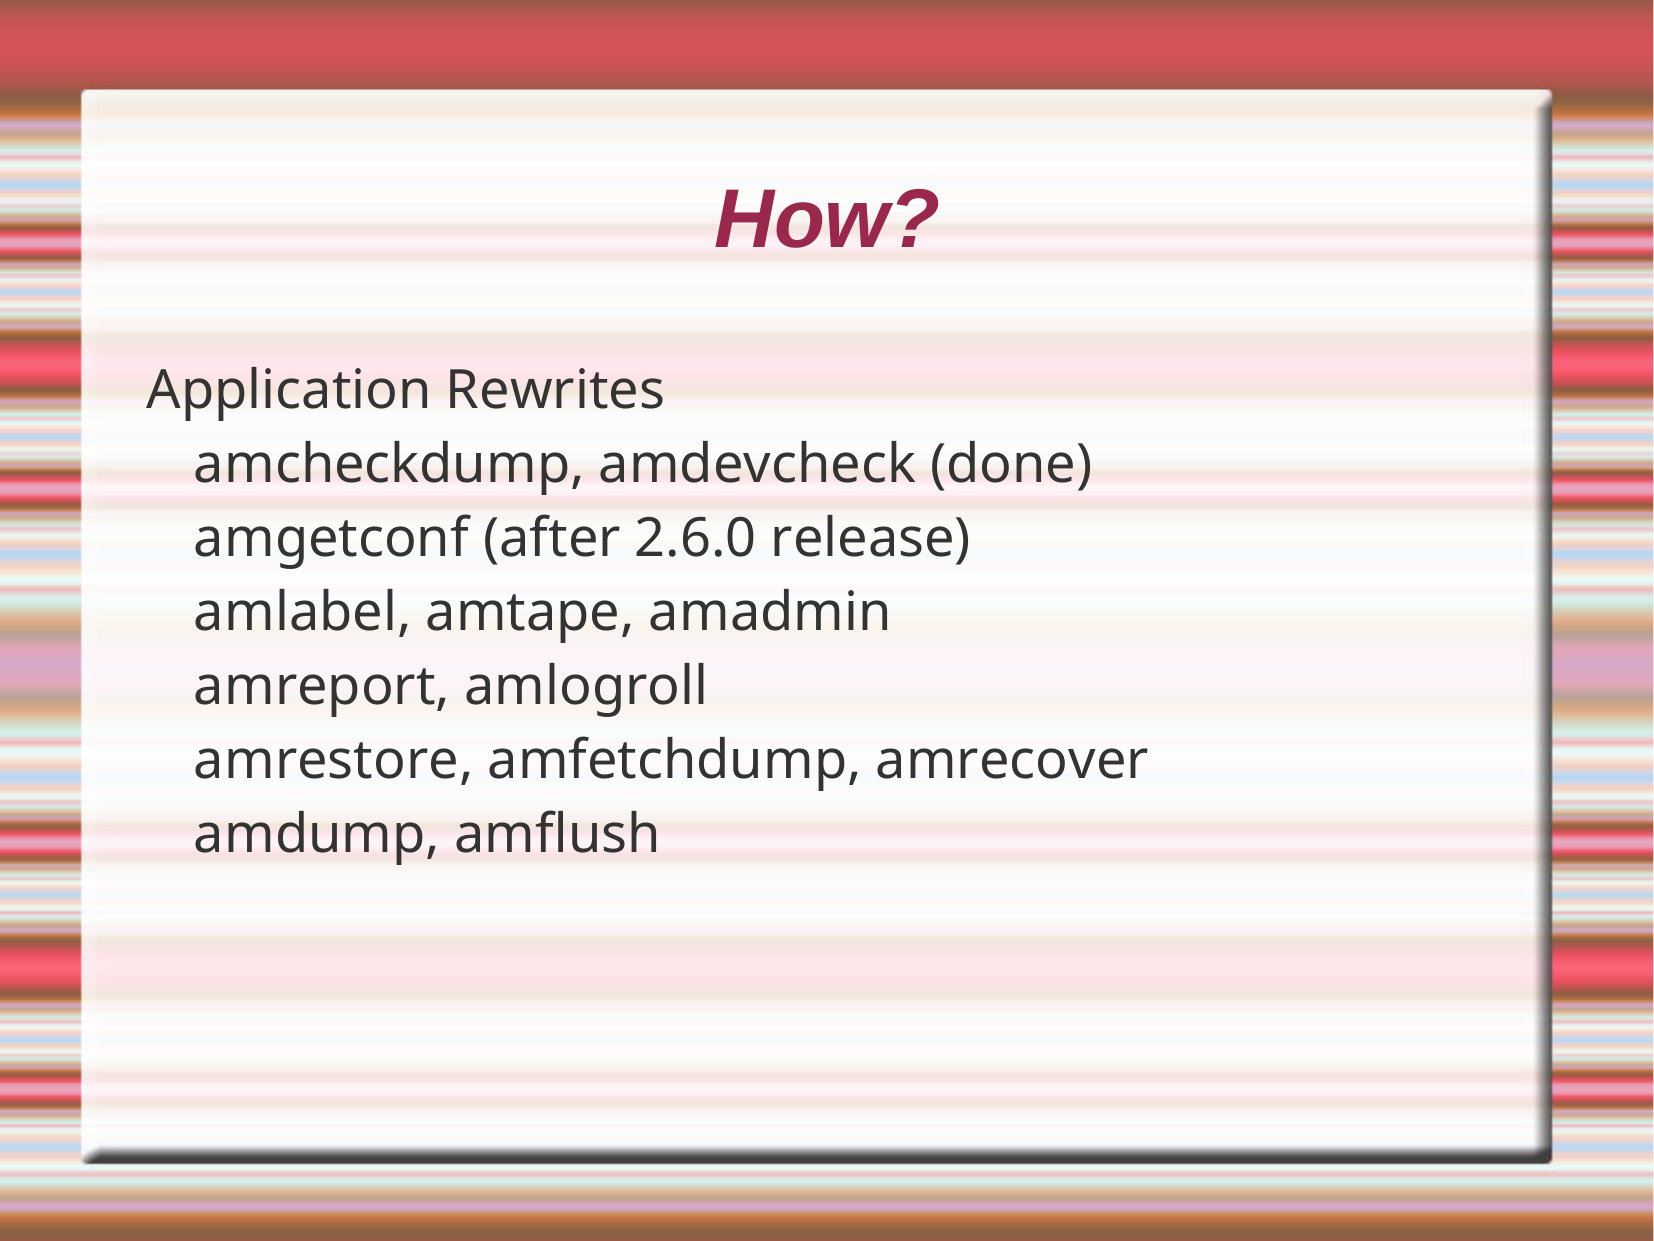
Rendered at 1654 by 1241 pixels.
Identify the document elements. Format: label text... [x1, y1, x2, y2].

list Application Rewrites amcheckdump, amdevcheck (done) amgetconf (after 2.6.0 release) amlabel, amtape, amadmin amreport, amlogroll amrestore, amfetchdump, amrecover amdump, amflush [134, 350, 1516, 1133]
picture [0, 0, 1654, 1241]
title How? [121, 114, 1534, 322]
